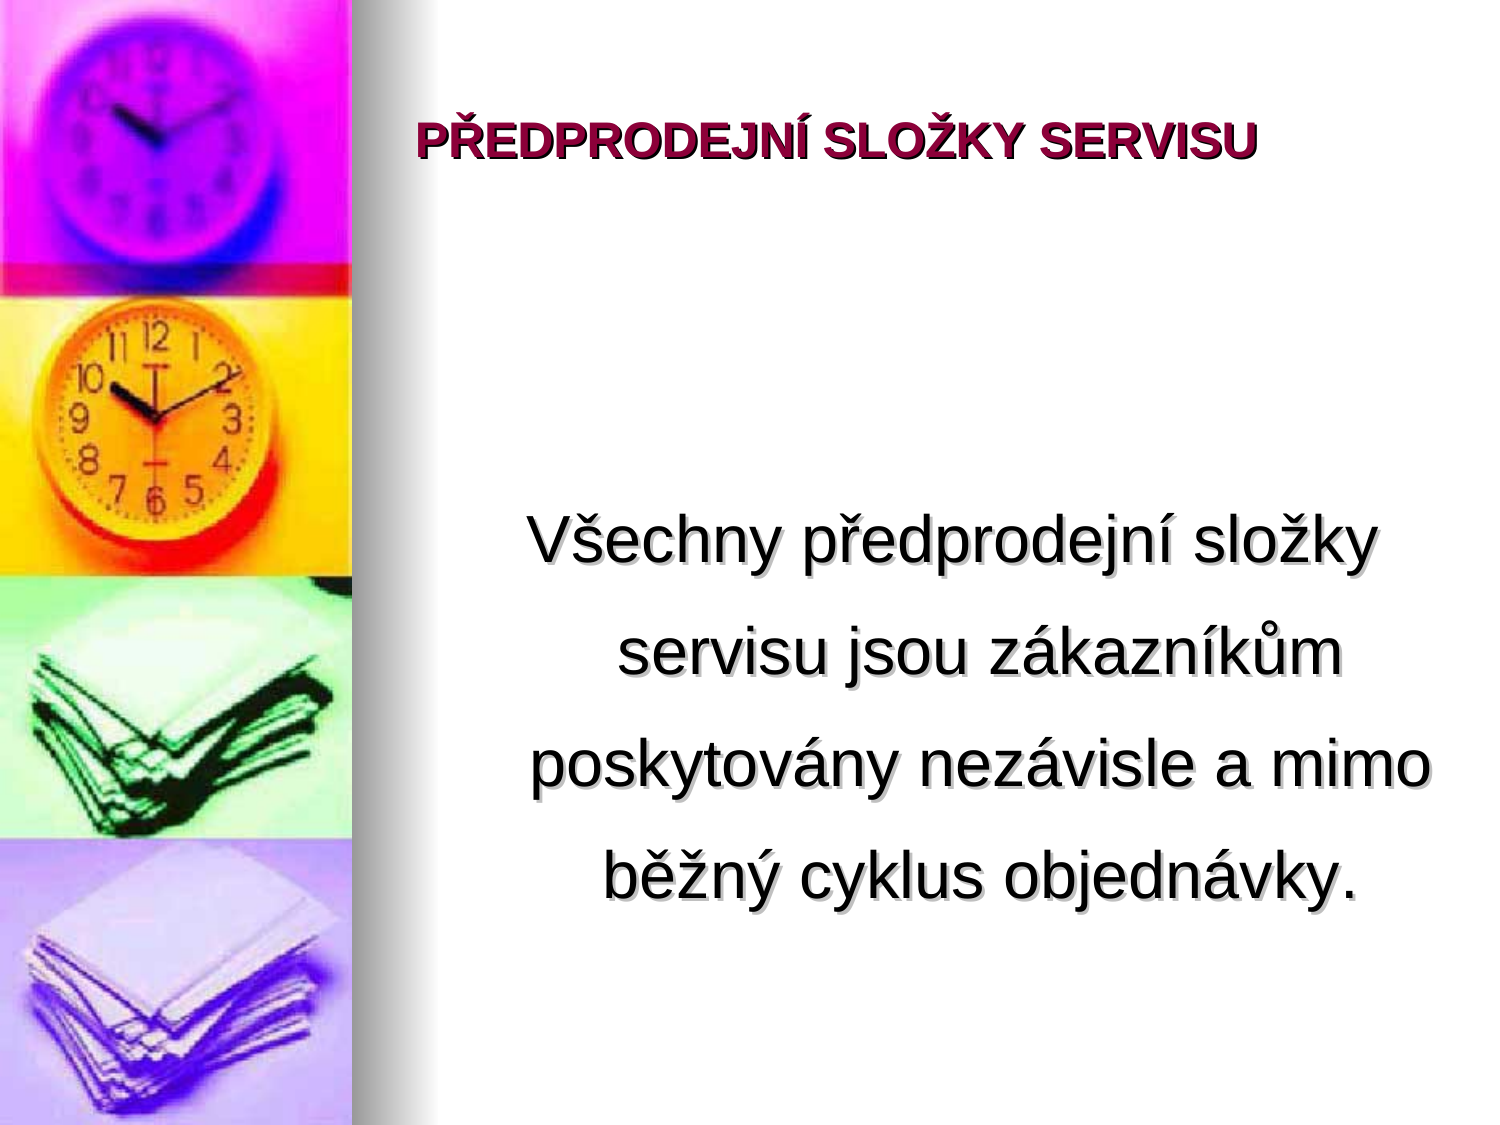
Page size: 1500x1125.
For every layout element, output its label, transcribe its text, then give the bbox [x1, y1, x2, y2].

title PŘEDPRODEJNÍ SLOŽKY SERVISU [399, 37, 1450, 238]
list Všechny předprodejní složky servisu jsou zákazníkům poskytovány nezávisle a mimo běžný cyklus objednávky. [399, 262, 1450, 1000]
